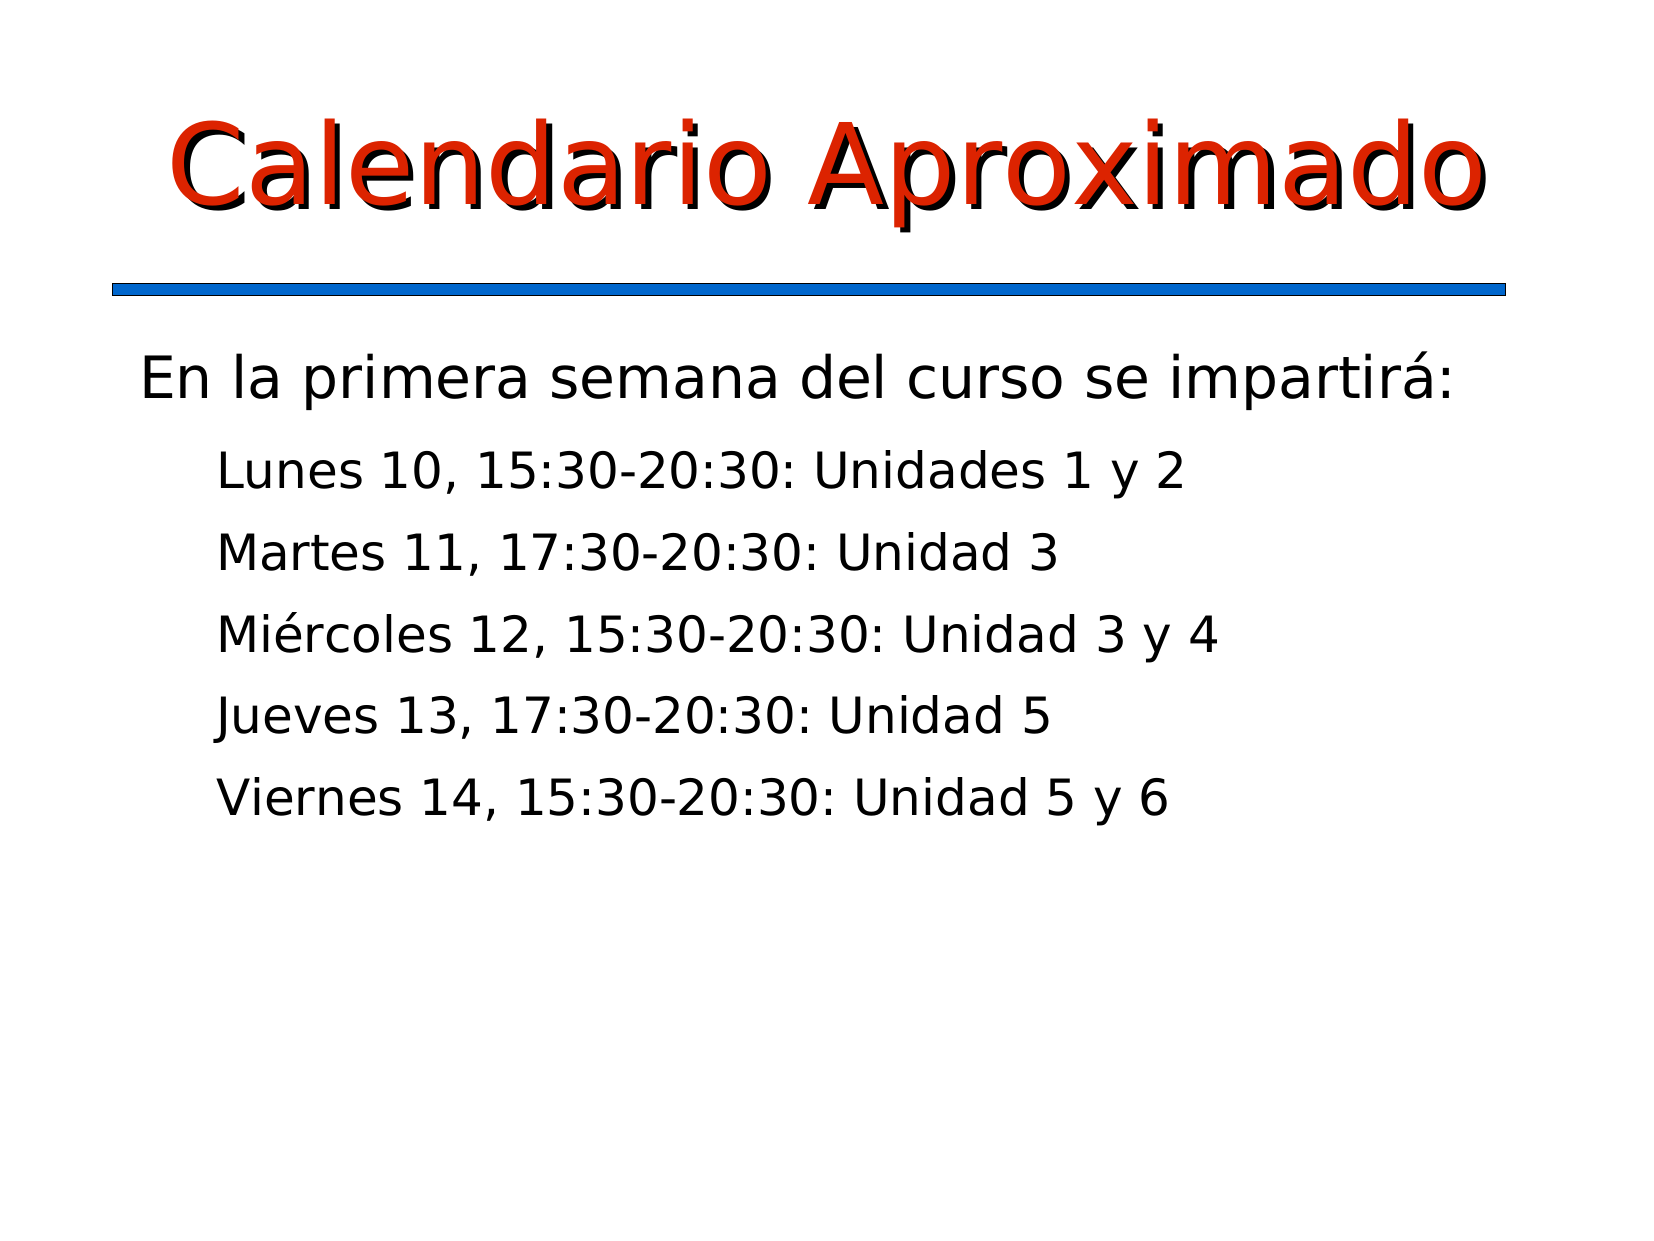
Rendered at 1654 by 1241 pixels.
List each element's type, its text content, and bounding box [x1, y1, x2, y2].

title Calendario Aproximado [121, 61, 1534, 269]
list En la primera semana del curso se impartirá: Lunes 10, 15:30-20:30: Unidades 1 y 2 Martes 11, 17:30-20:30: Unidad 3 Miércoles 12, 15:30-20:30: Unidad 3 y 4 Jueves 13, 17:30-20:30: Unidad 5 Viernes 14, 15:30-20:30: Unidad 5 y 6 [121, 344, 1534, 1127]
